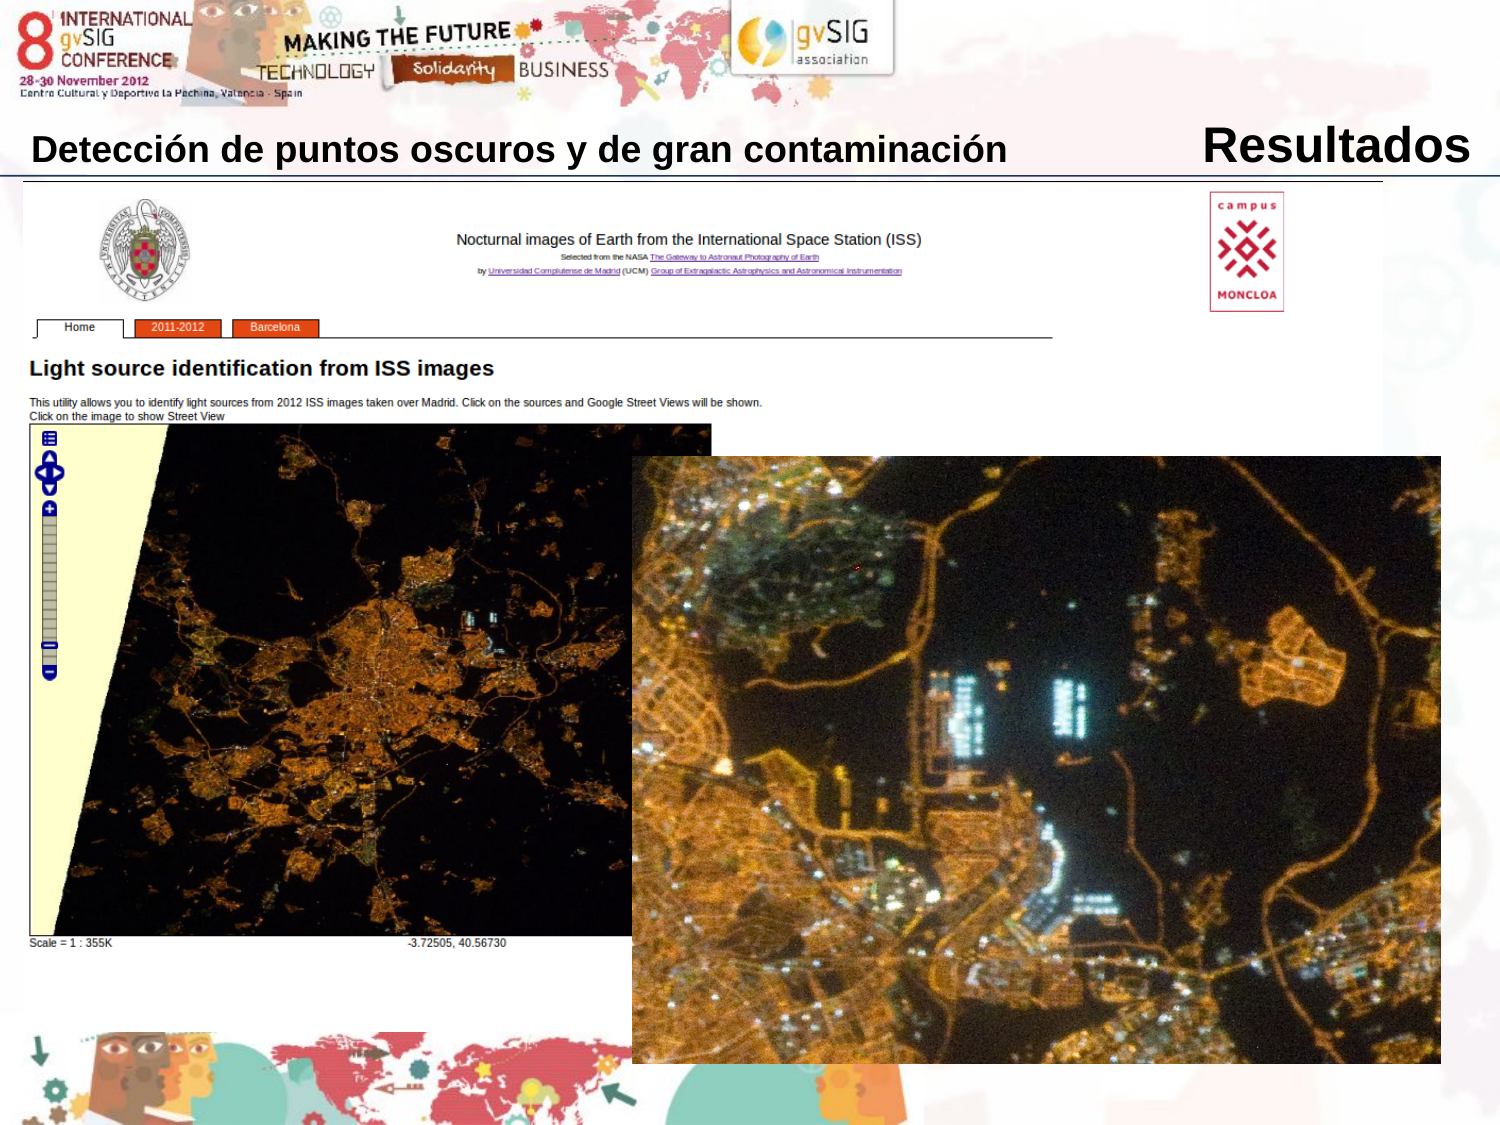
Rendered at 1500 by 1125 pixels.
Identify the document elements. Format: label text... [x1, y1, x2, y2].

text_box Detección de puntos oscuros y de gran contaminación [16, 117, 1024, 177]
picture [0, 0, 1500, 175]
text_box Resultados [1187, 177, 1487, 181]
picture [0, 177, 1500, 1125]
text_box Resultados [1187, 105, 1487, 175]
